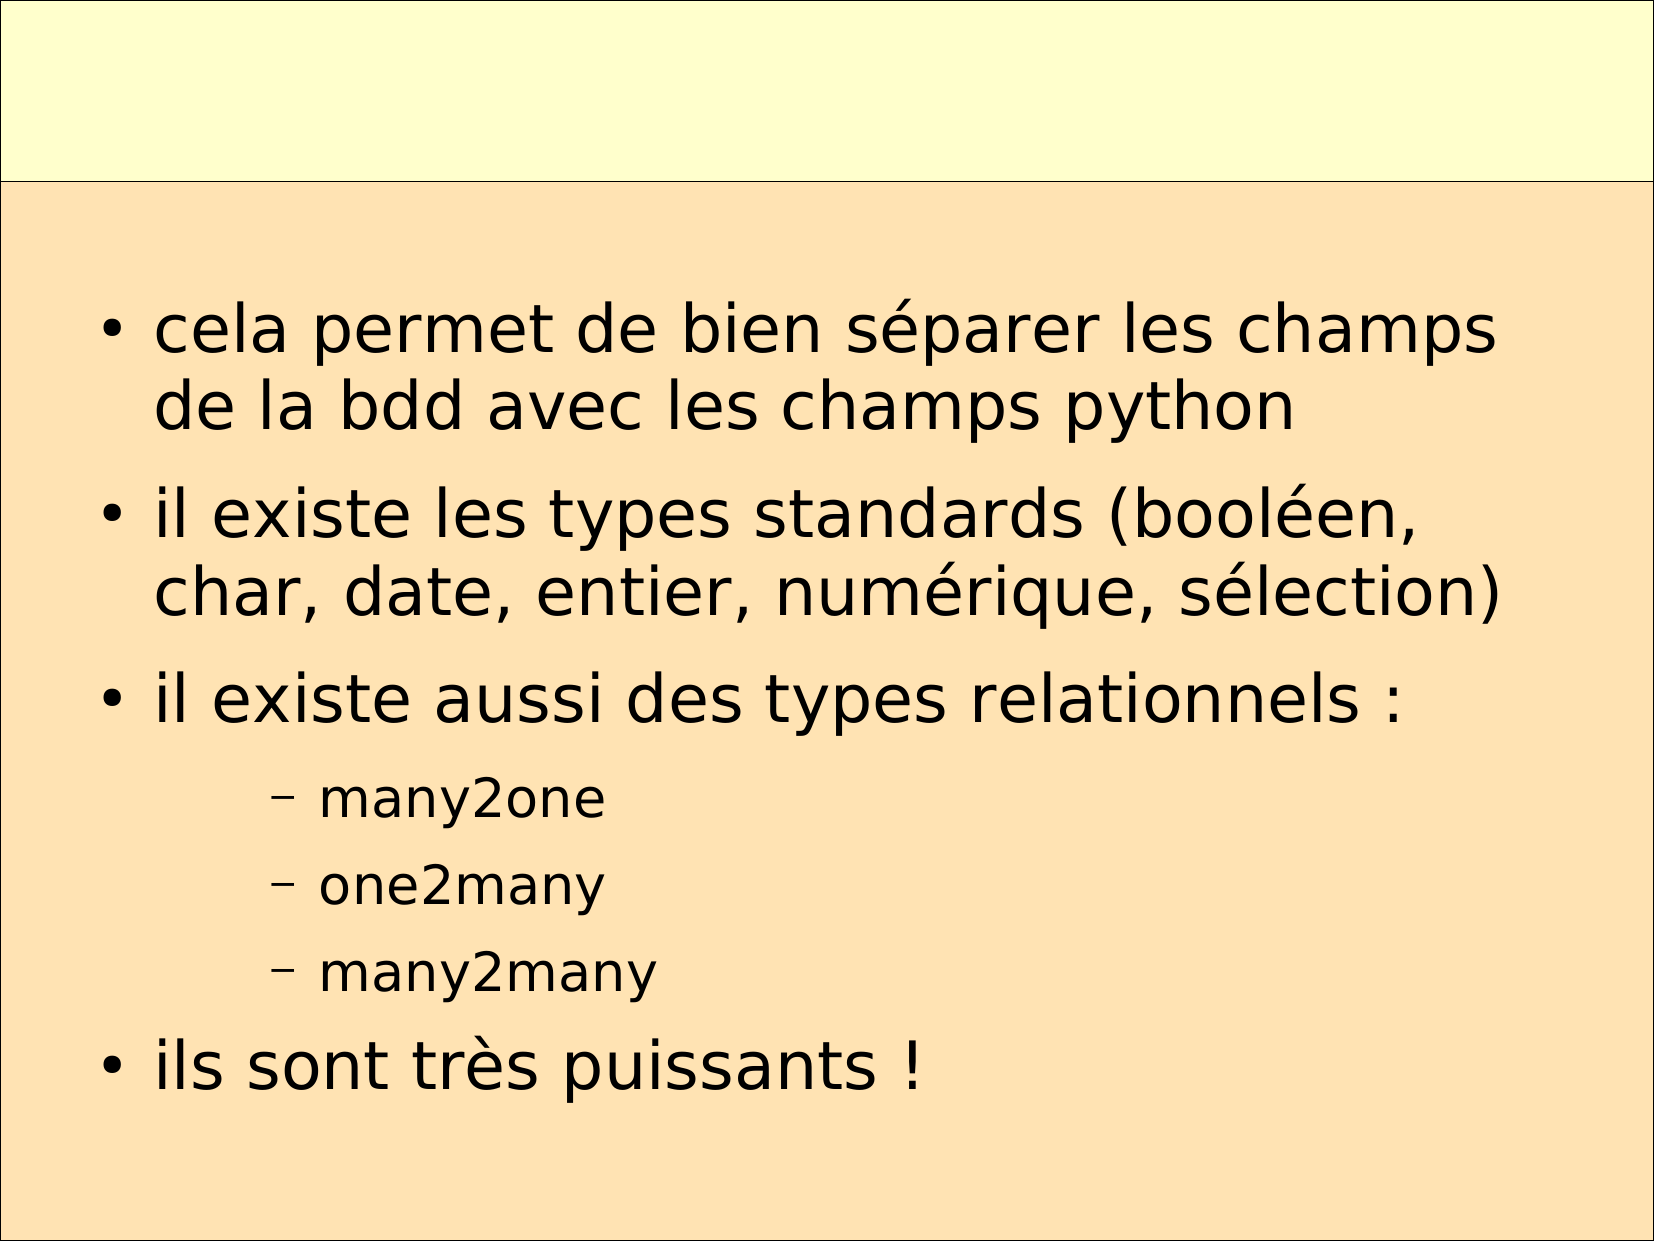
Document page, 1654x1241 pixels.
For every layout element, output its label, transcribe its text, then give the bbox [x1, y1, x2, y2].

list cela permet de bien séparer les champs de la bdd avec les champs python il existe les types standards (booléen, char, date, entier, numérique, sélection) il existe aussi des types relationnels : many2one one2many many2many ils sont très puissants ! [82, 290, 1571, 1106]
